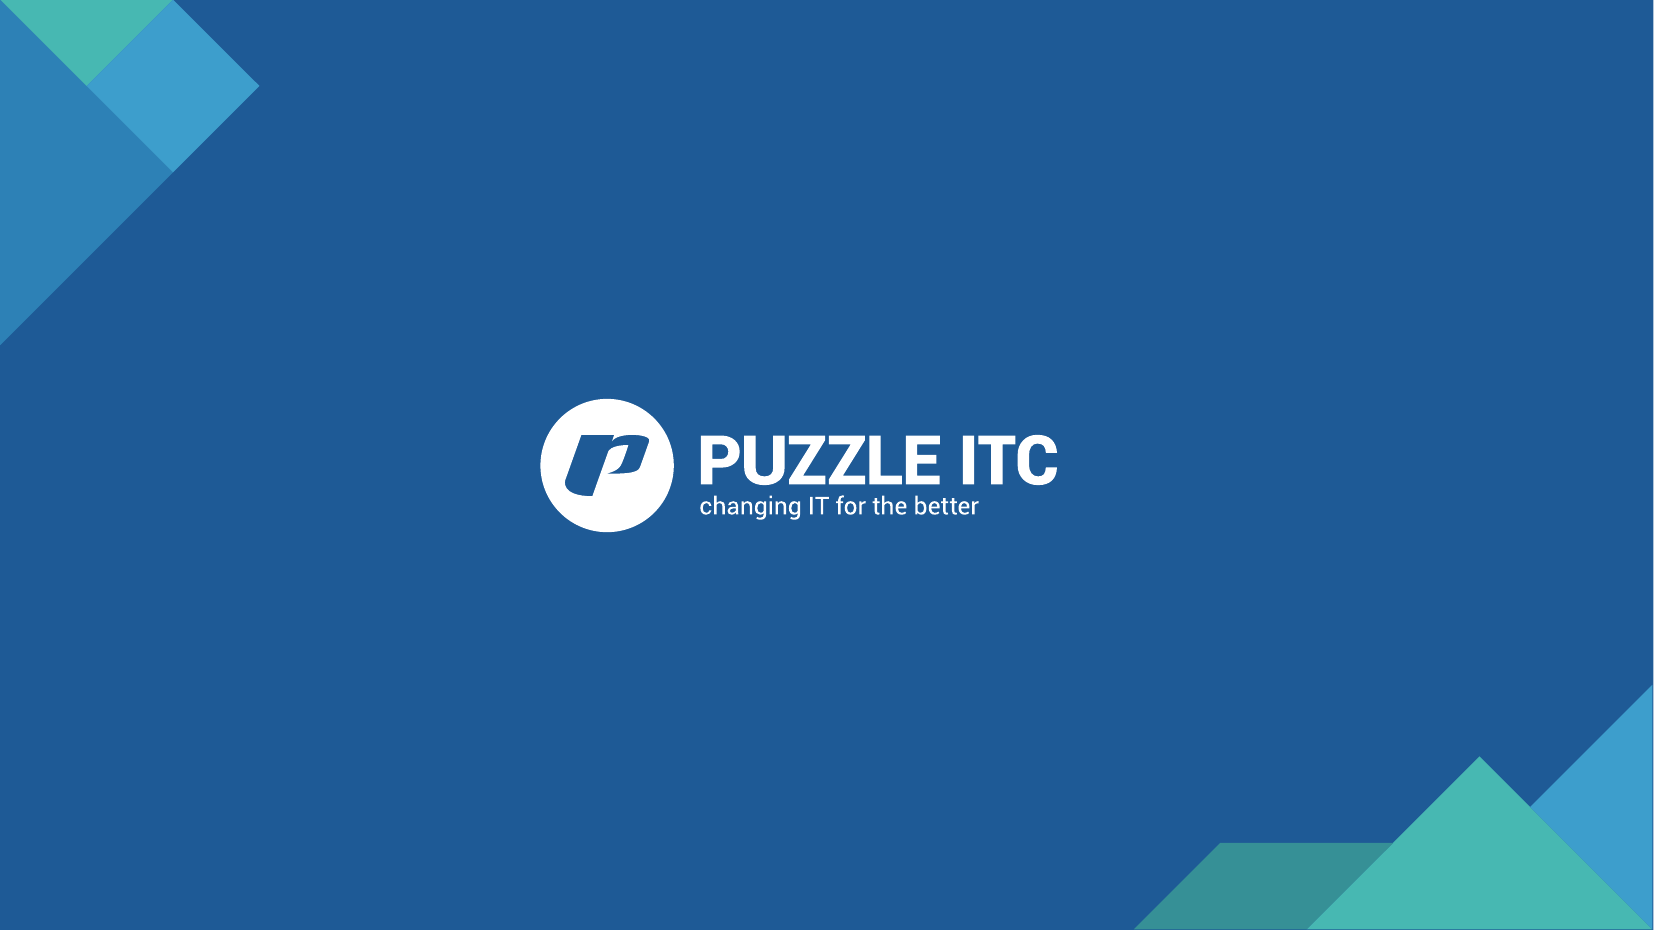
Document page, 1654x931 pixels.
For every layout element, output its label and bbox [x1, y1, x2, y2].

picture [540, 397, 1058, 533]
